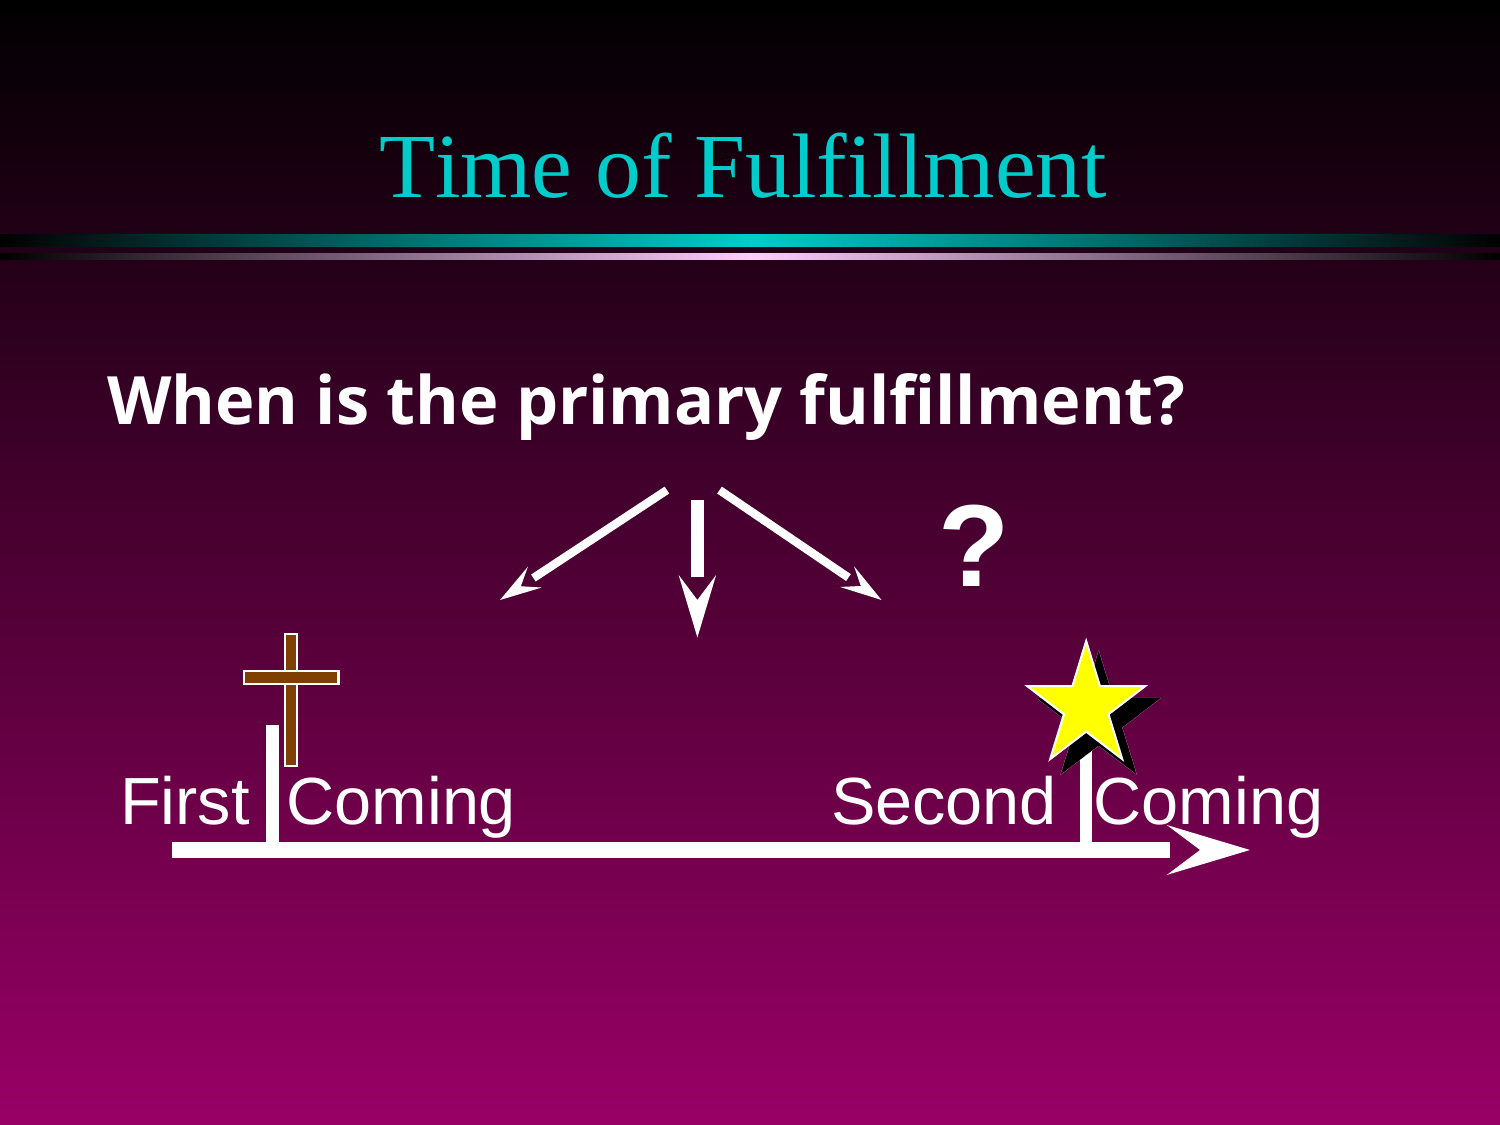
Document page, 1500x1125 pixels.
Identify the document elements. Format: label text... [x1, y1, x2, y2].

text_box ? [924, 462, 1025, 617]
text_box Second Coming [815, 749, 1395, 846]
text_box First Coming [105, 749, 619, 846]
text_box [1027, 641, 1146, 749]
text_box When is the primary fulfillment? [92, 349, 1369, 446]
text_box [243, 633, 339, 749]
title Time of Fulfillment [99, 37, 1388, 225]
